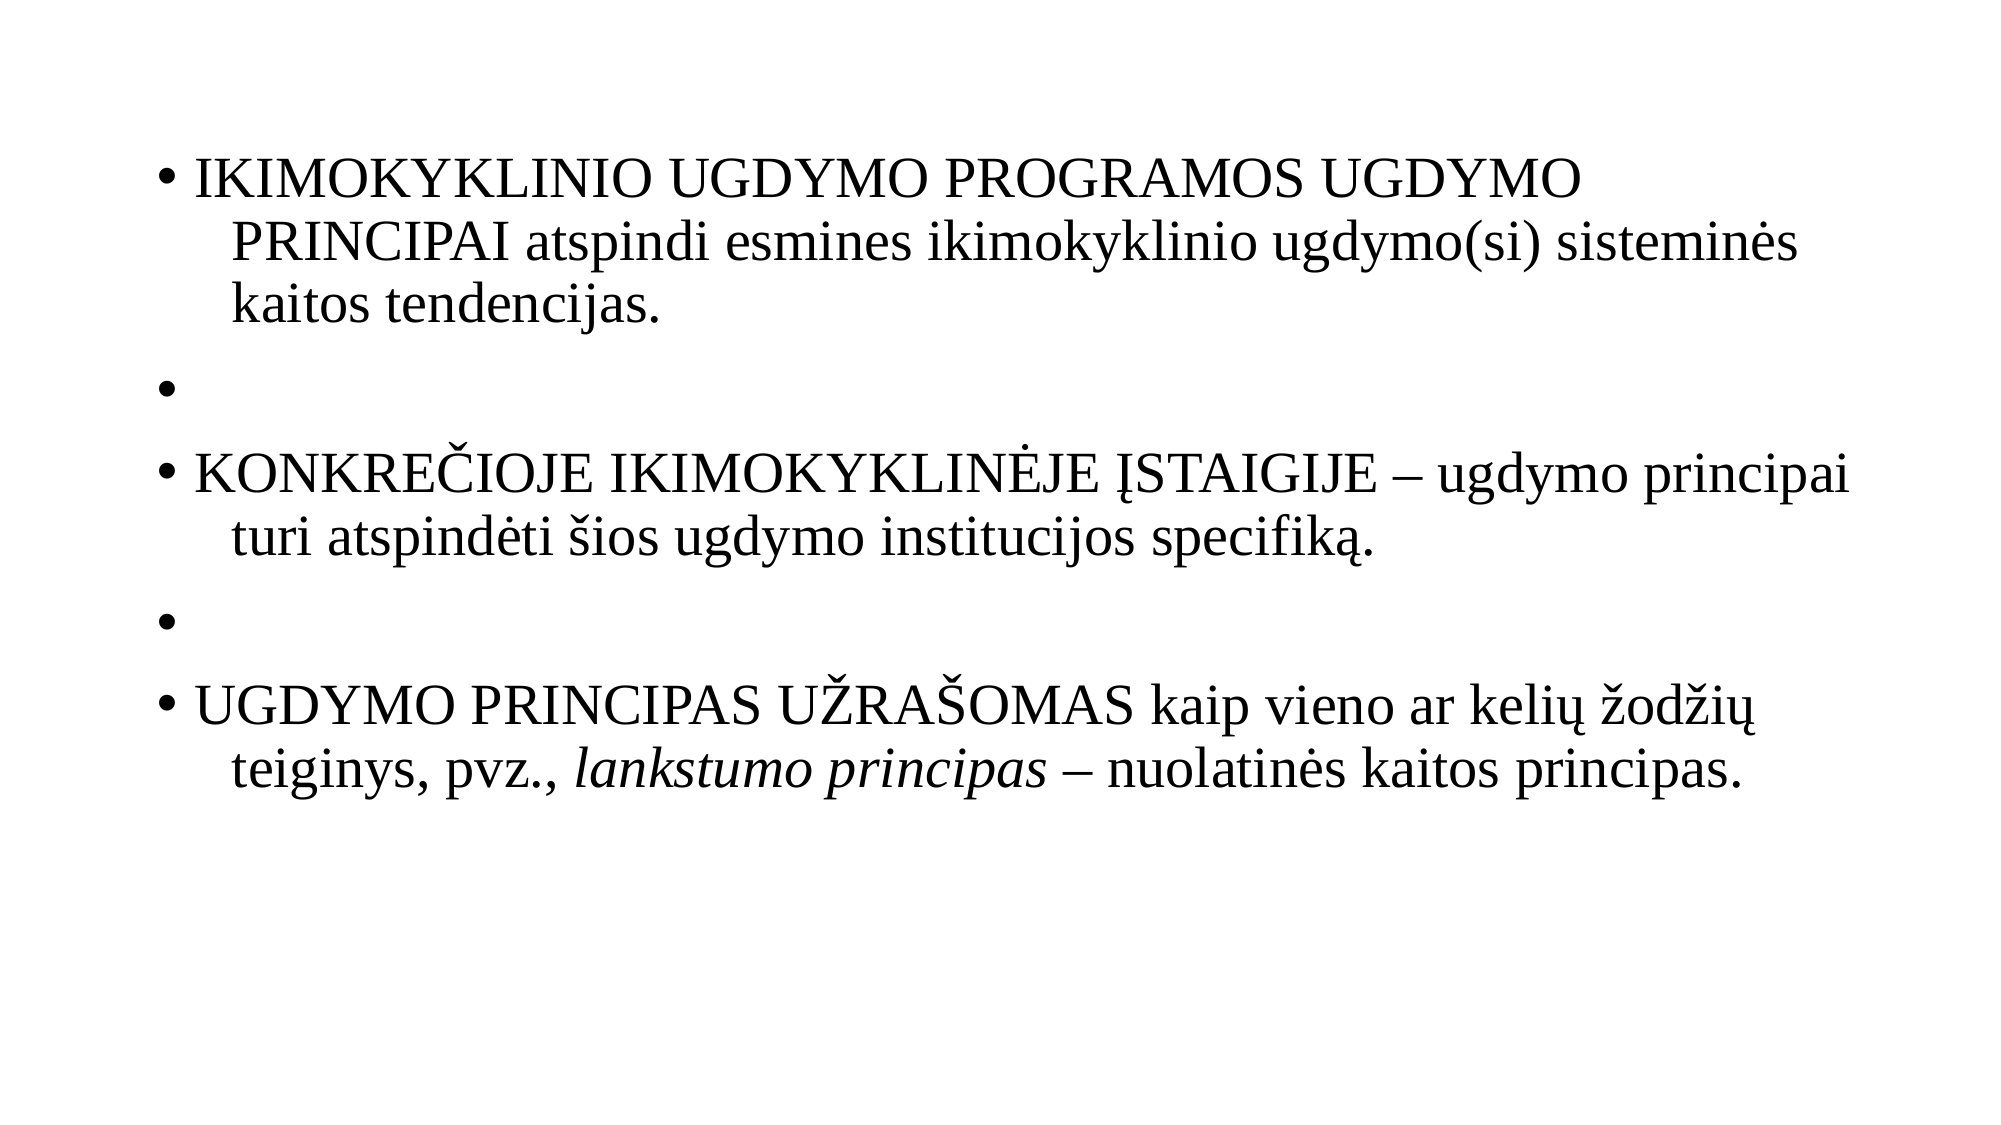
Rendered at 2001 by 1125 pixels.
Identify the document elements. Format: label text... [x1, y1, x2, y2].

list IKIMOKYKLINIO UGDYMO PROGRAMOS UGDYMO PRINCIPAI atspindi esmines ikimokyklinio ugdymo(si) sisteminės kaitos tendencijas. KONKREČIOJE IKIMOKYKLINĖJE ĮSTAIGIJE – ugdymo principai turi atspindėti šios ugdymo institucijos specifiką. UGDYMO PRINCIPAS UŽRAŠOMAS kaip vieno ar kelių žodžių teiginys, pvz., lankstumo principas – nuolatinės kaitos principas. [141, 139, 1867, 854]
